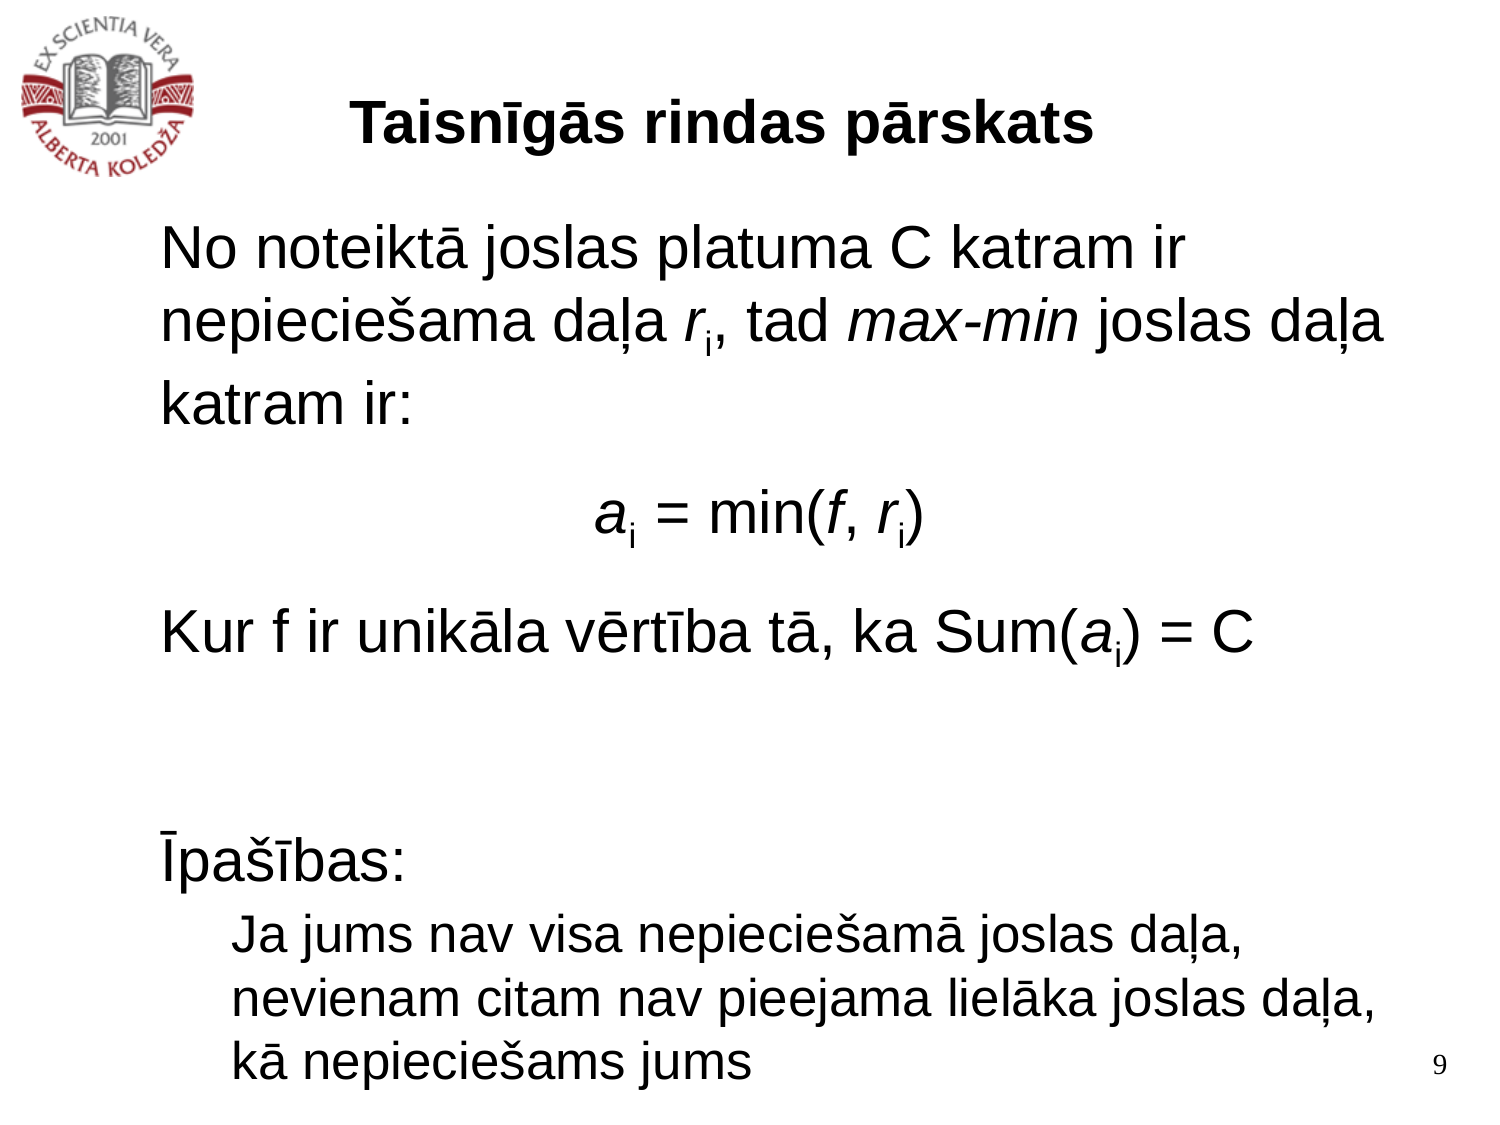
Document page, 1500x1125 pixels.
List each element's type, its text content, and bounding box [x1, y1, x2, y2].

picture [21, 16, 194, 177]
text_box <skaitlis> [1312, 1037, 1463, 1101]
title Taisnīgās rindas pārskats [50, 62, 1374, 175]
list No noteiktā joslas platuma C katram ir nepieciešama daļa ri, tad max-min joslas daļa katram ir: ai = min(f, ri) Kur f ir unikāla vērtība tā, ka Sum(ai) = C Īpašības: Ja jums nav visa nepieciešamā joslas daļa, nevienam citam nav pieejama lielāka joslas daļa, kā nepieciešams jums [74, 200, 1463, 1101]
